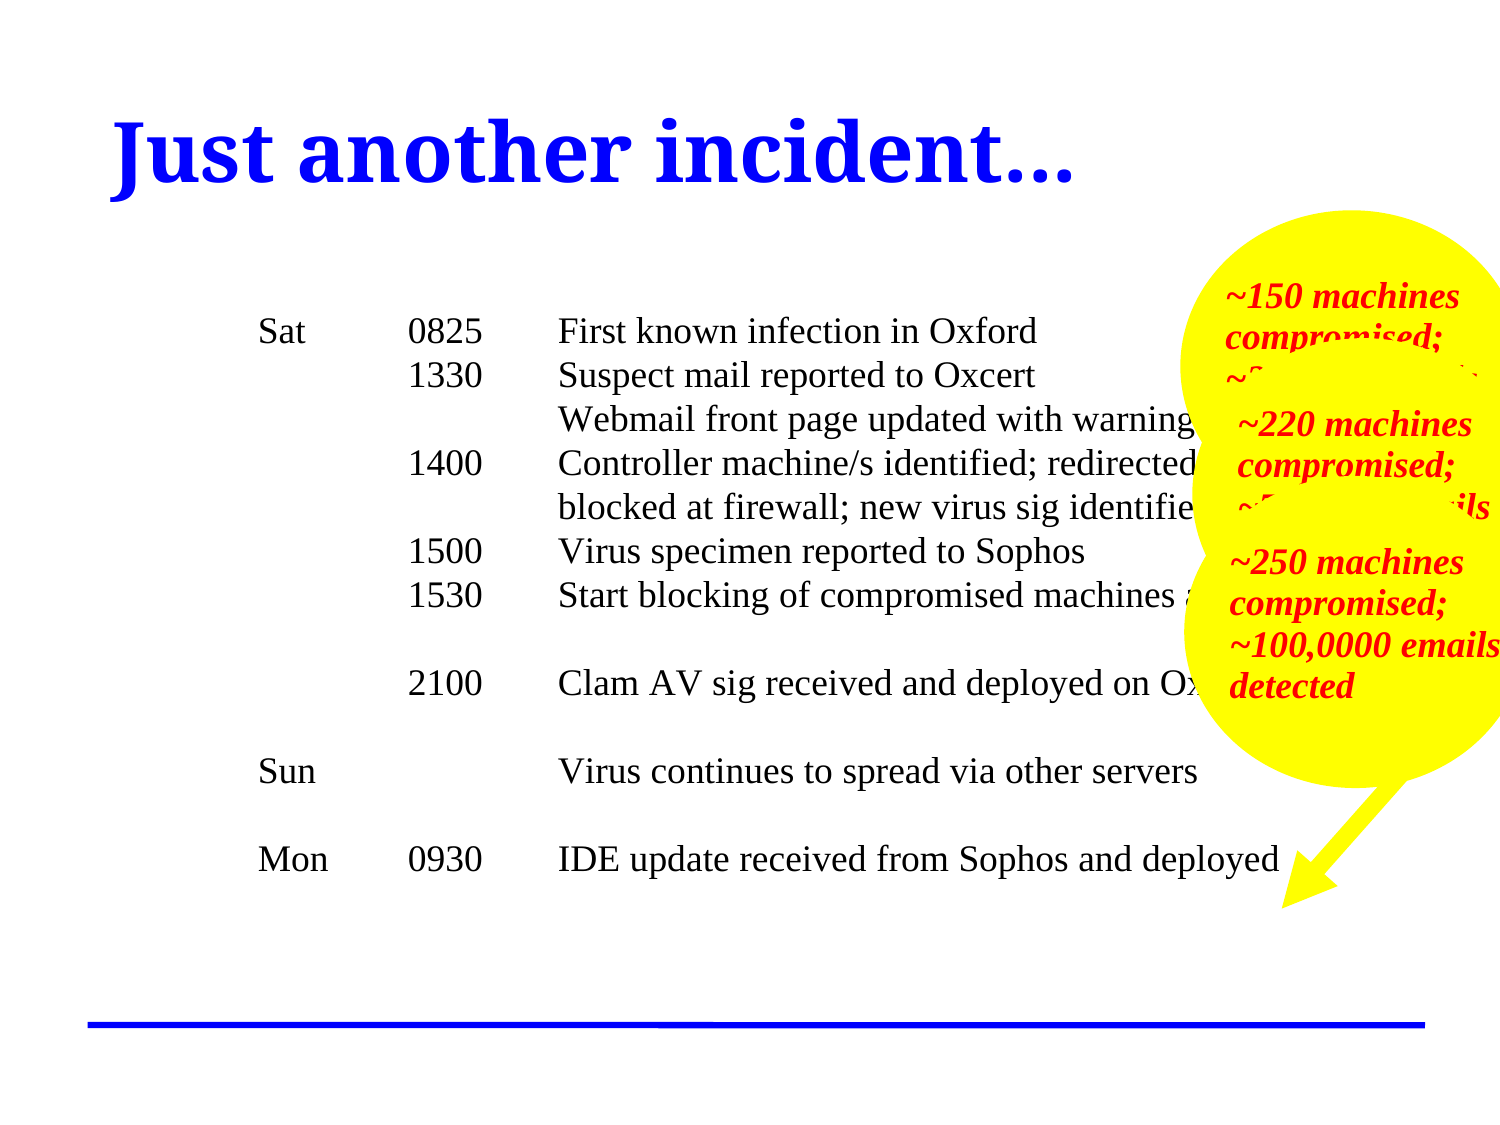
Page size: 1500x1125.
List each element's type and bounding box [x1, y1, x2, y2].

text_box [1189, 219, 1500, 780]
